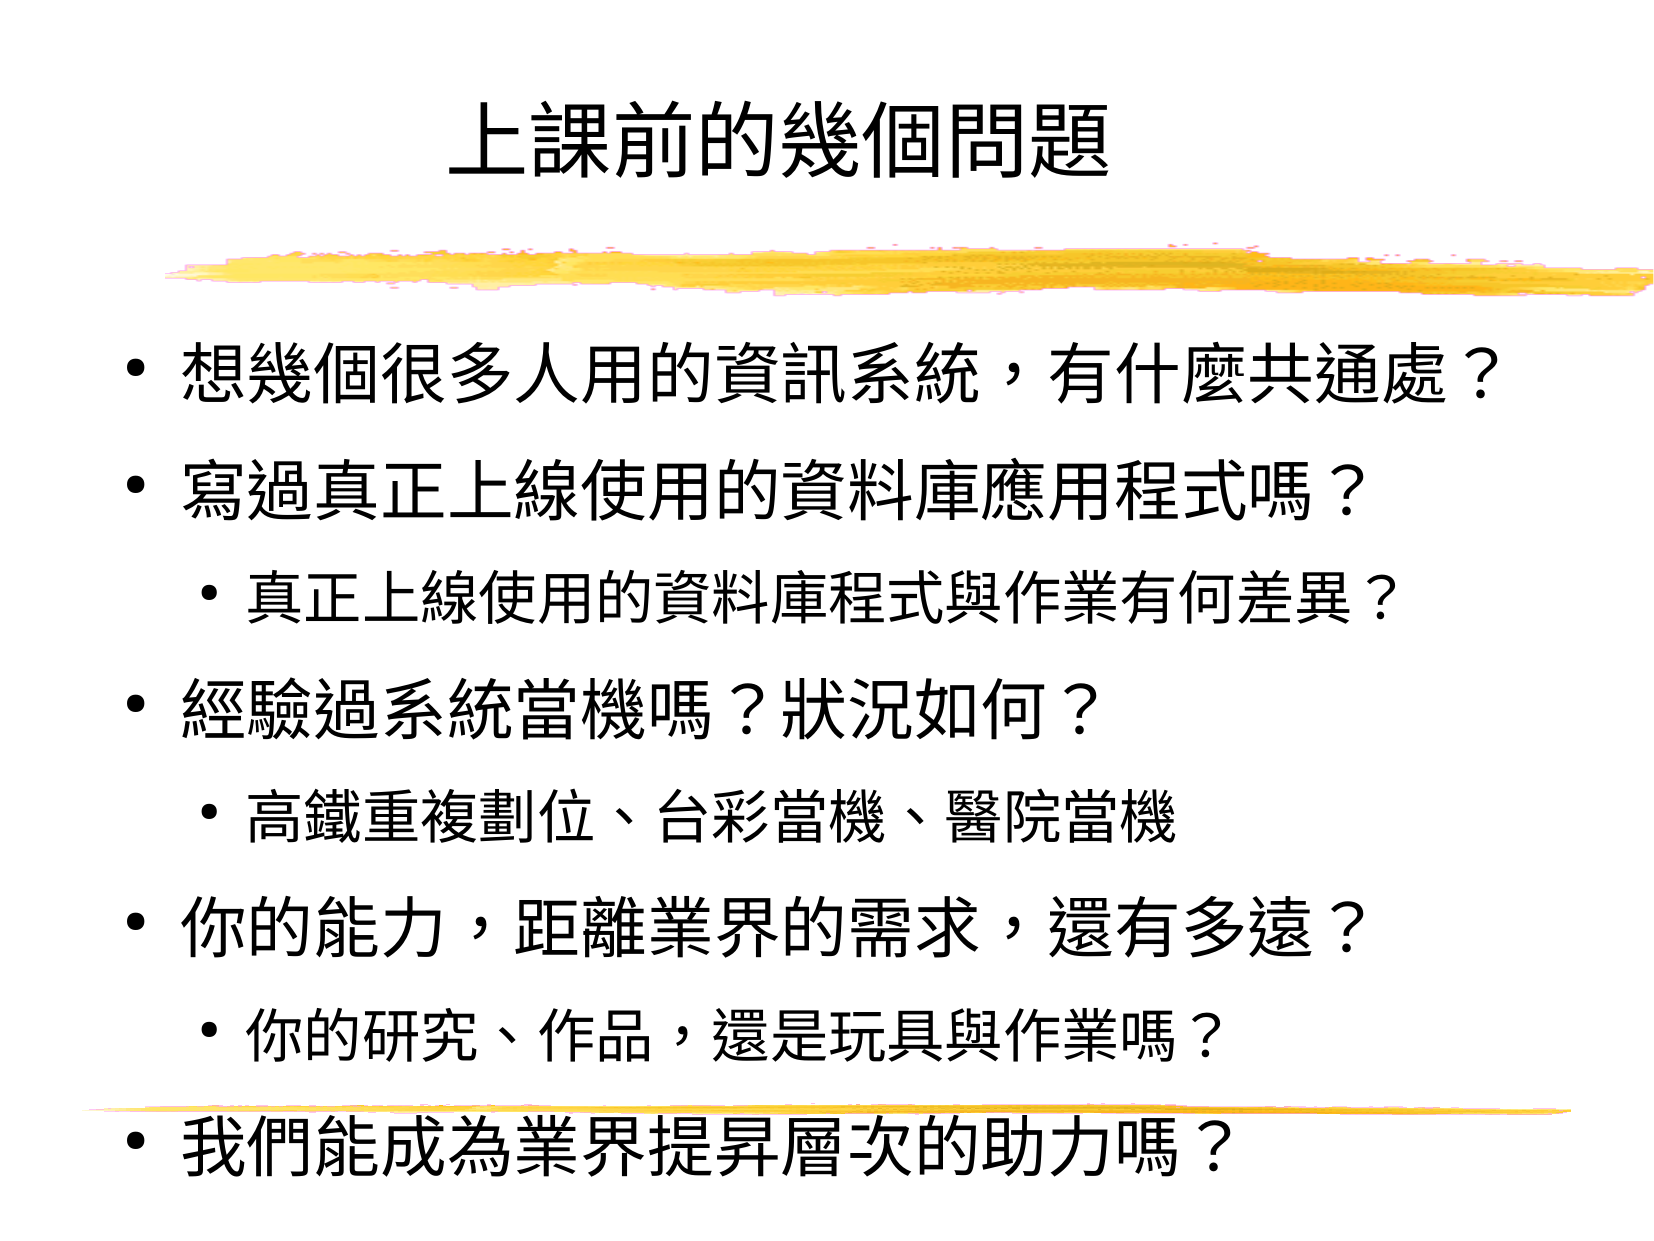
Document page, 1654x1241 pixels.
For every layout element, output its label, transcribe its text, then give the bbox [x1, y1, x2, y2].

title 上課前的幾個問題 [76, 28, 1482, 235]
picture [165, 237, 1654, 308]
picture [82, 1102, 1571, 1117]
list 想幾個很多人用的資訊系統，有什麼共通處？ 寫過真正上線使用的資料庫應用程式嗎？ 真正上線使用的資料庫程式與作業有何差異？ 經驗過系統當機嗎？狀況如何？ 高鐵重複劃位、台彩當機、醫院當機 你的能力，距離業界的需求，還有多遠？ 你的研究、作品，還是玩具與作業嗎？ 我們能成為業界提昇層次的助力嗎？ [124, 315, 1530, 1103]
